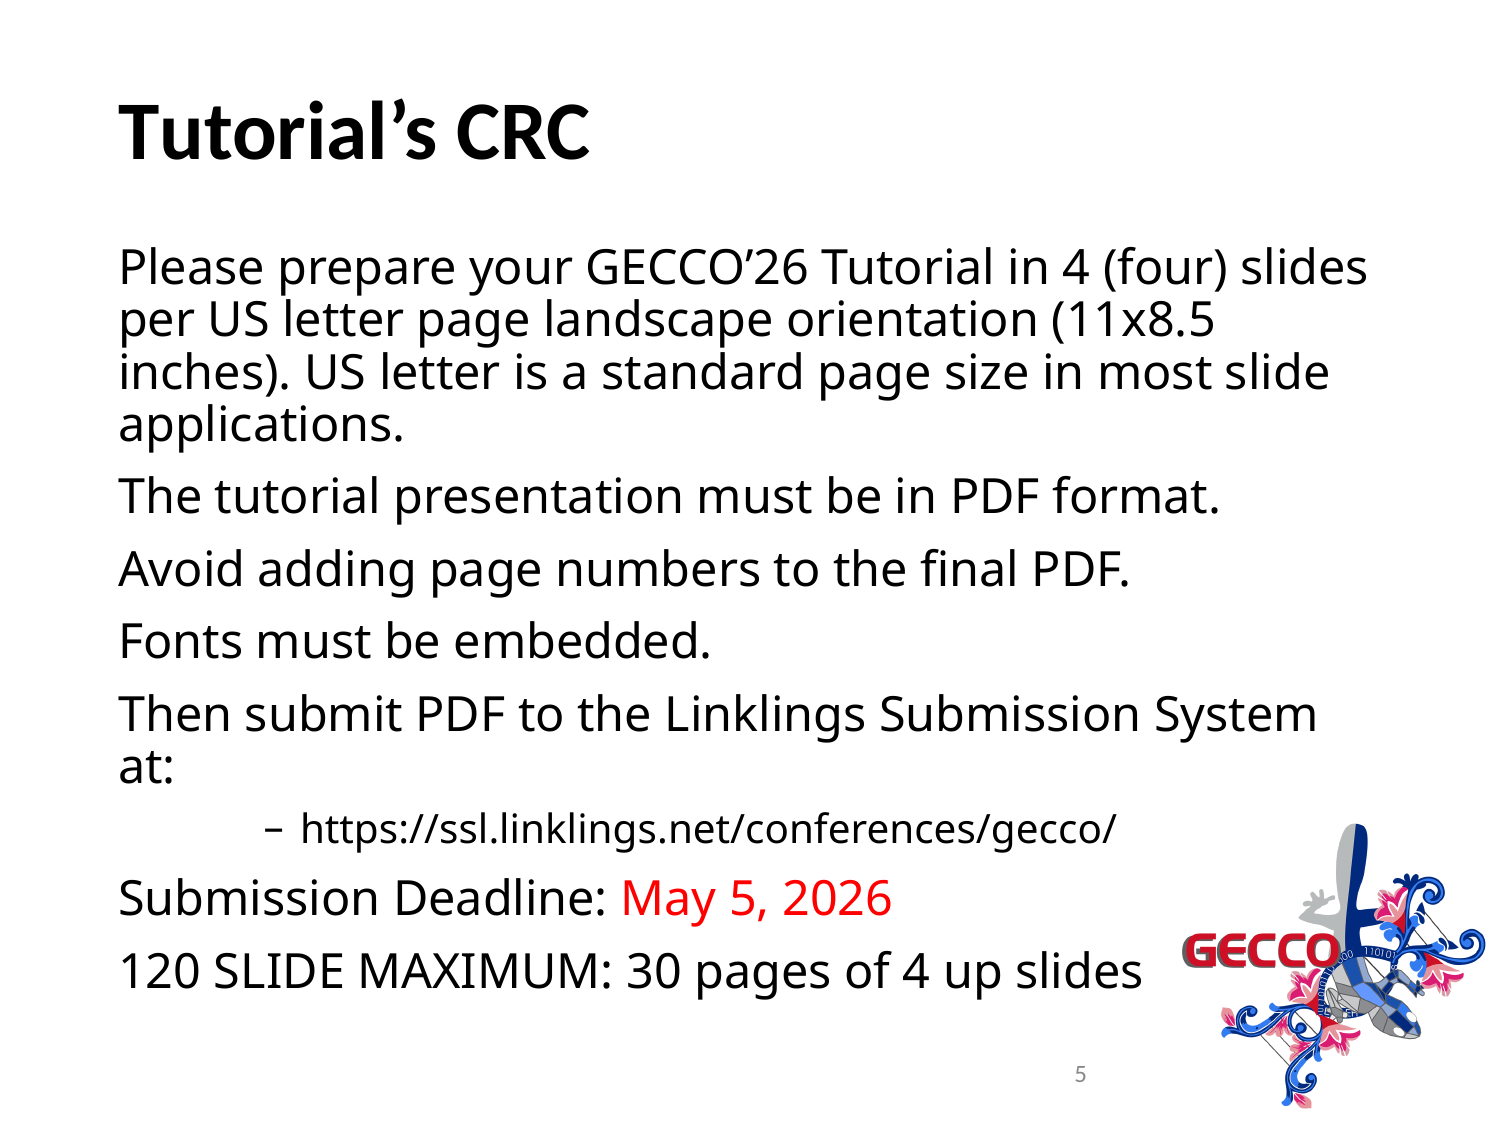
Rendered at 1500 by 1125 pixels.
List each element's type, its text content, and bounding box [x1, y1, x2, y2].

text_box 5 [1059, 1042, 1397, 1103]
list Please prepare your GECCO’26 Tutorial in 4 (four) slides per US letter page landscape orientation (11x8.5 inches). US letter is a standard page size in most slide applications. The tutorial presentation must be in PDF format. Avoid adding page numbers to the final PDF. Fonts must be embedded. Then submit PDF to the Linklings Submission System at: https://ssl.linklings.net/conferences/gecco/ Submission Deadline: May 5, 2026 120 SLIDE MAXIMUM: 30 pages of 4 up slides [103, 235, 1397, 1014]
title Tutorial’s CRC [103, 59, 1397, 207]
